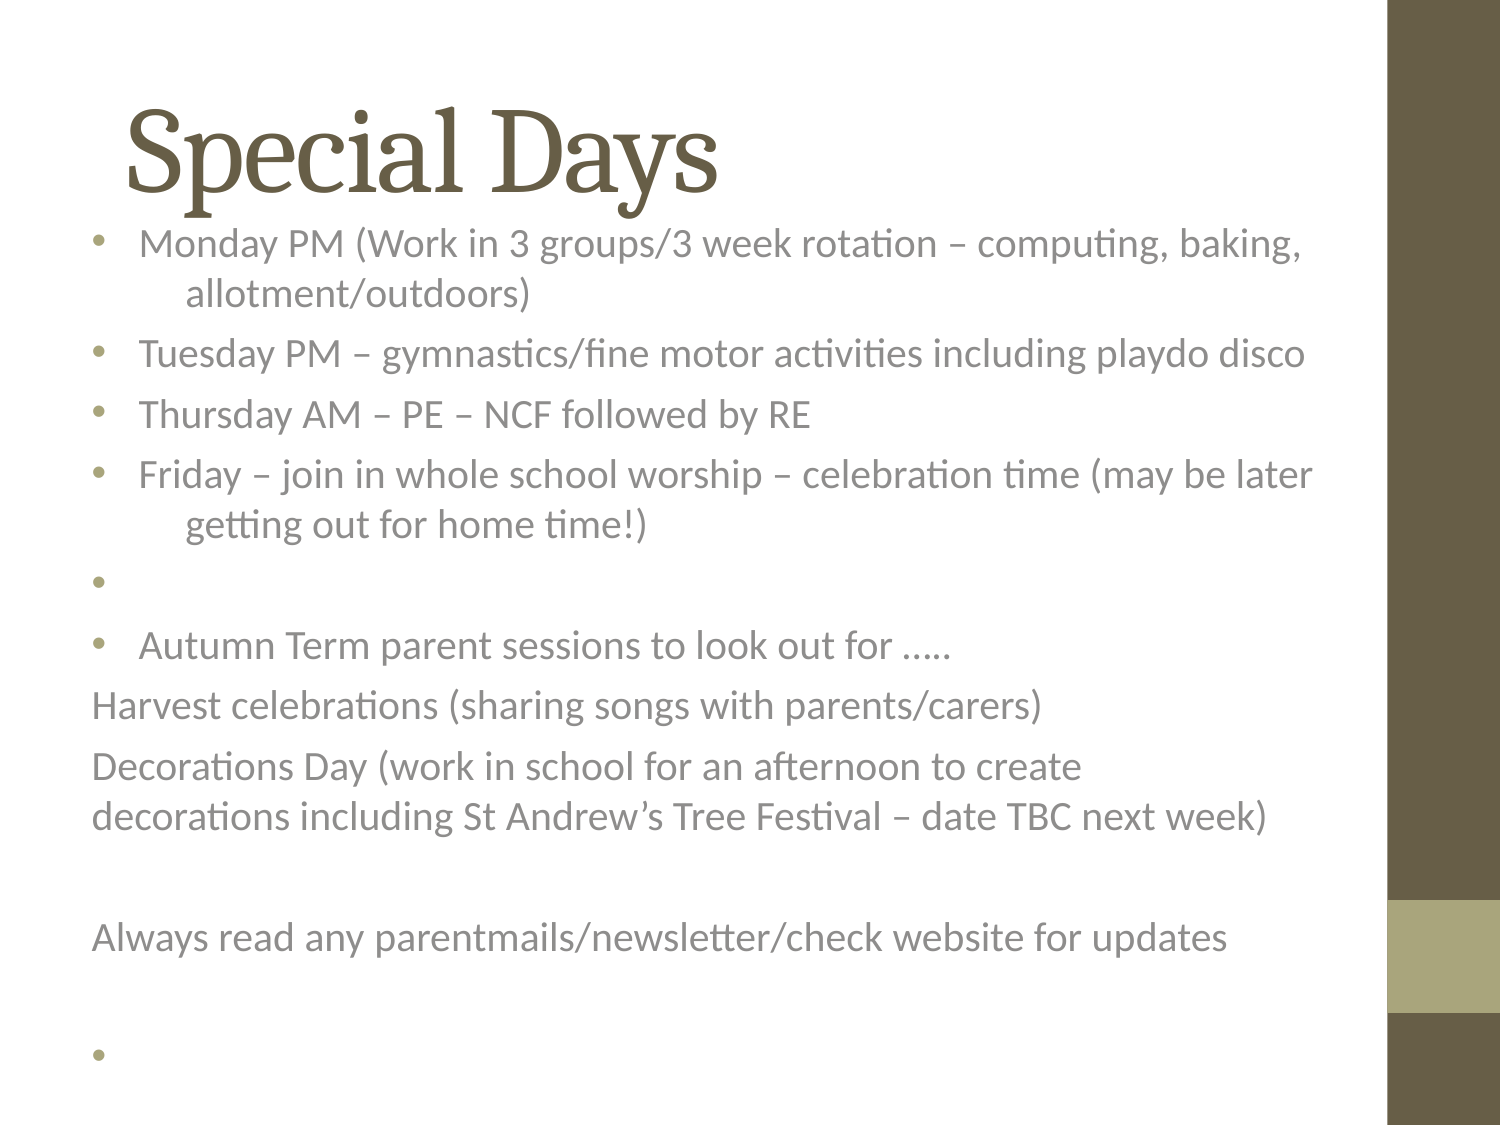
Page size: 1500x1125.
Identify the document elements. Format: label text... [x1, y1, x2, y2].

title Special Days [112, 62, 1388, 185]
subtitle Monday PM (Work in 3 groups/3 week rotation – computing, baking, allotment/outdoors) Tuesday PM – gymnastics/fine motor activities including playdo disco Thursday AM – PE – NCF followed by RE Friday – join in whole school worship – celebration time (may be later getting out for home time!) Autumn Term parent sessions to look out for ….. Harvest celebrations (sharing songs with parents/carers) Decorations Day (work in school for an afternoon to create decorations including St Andrew’s Tree Festival – date TBC next week) Always read any parentmails/newsletter/check website for updates [76, 208, 1341, 1083]
